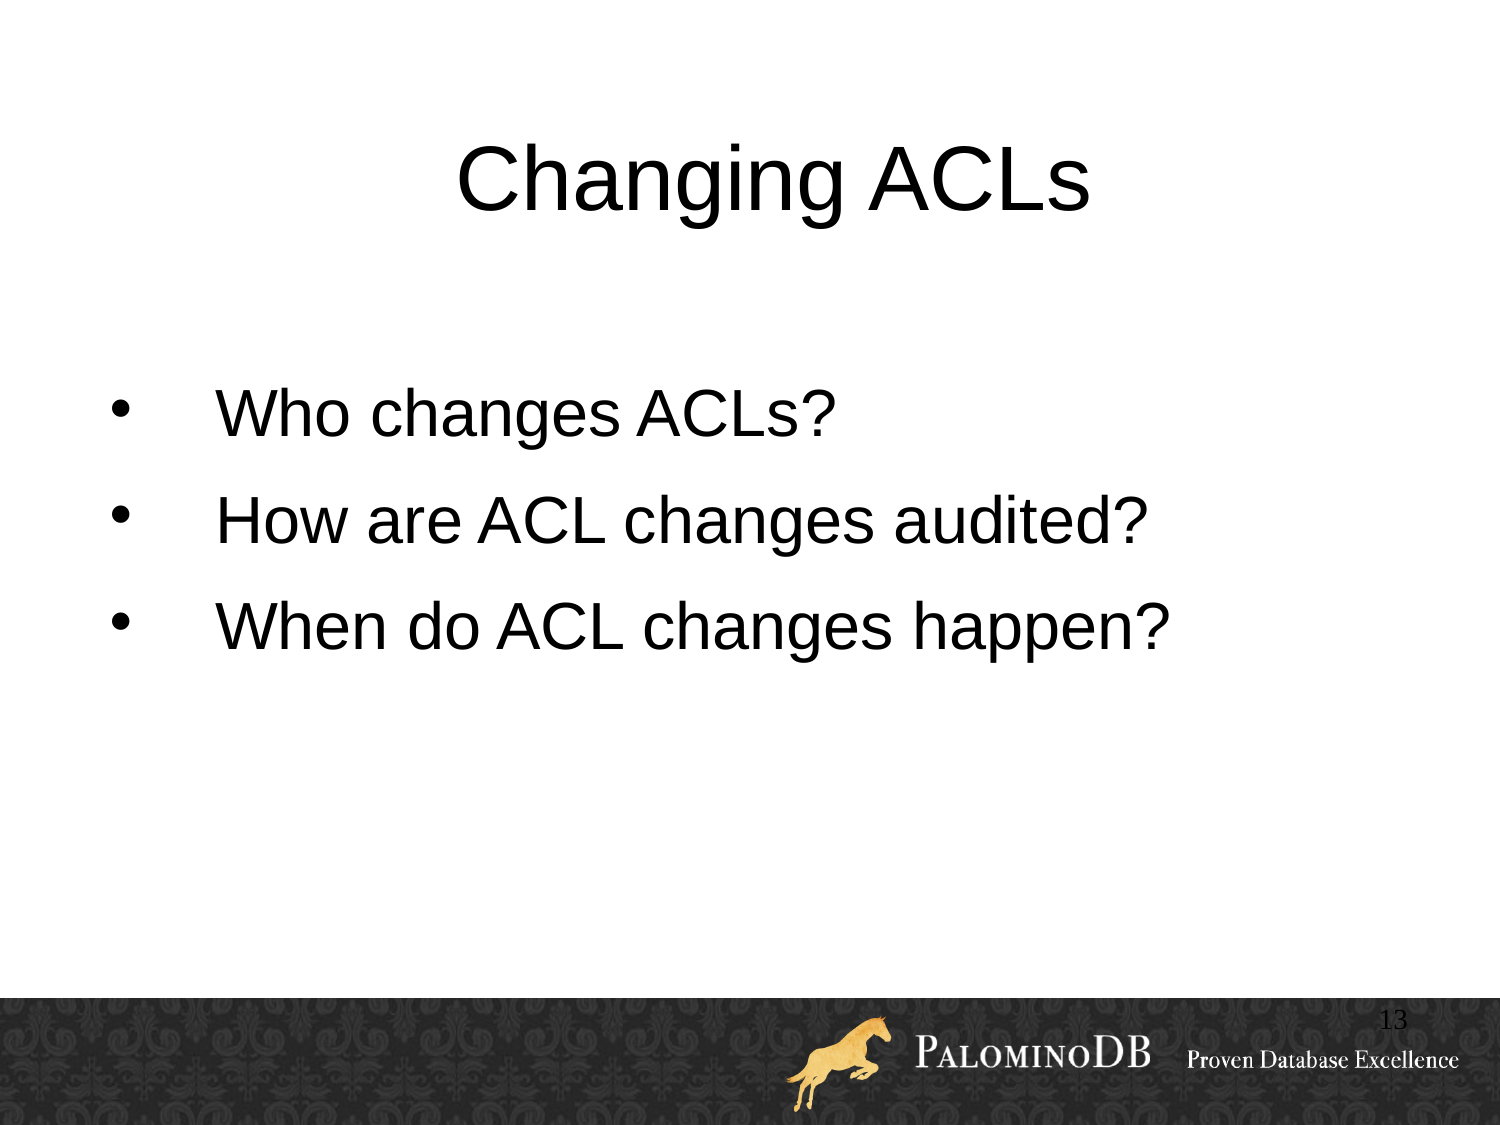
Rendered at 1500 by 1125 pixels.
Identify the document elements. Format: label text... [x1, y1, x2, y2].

title Changing ACLs [133, 82, 1415, 263]
picture [0, 998, 1500, 1125]
list Who changes ACLs? How are ACL changes audited? When do ACL changes happen? [74, 263, 1425, 1006]
